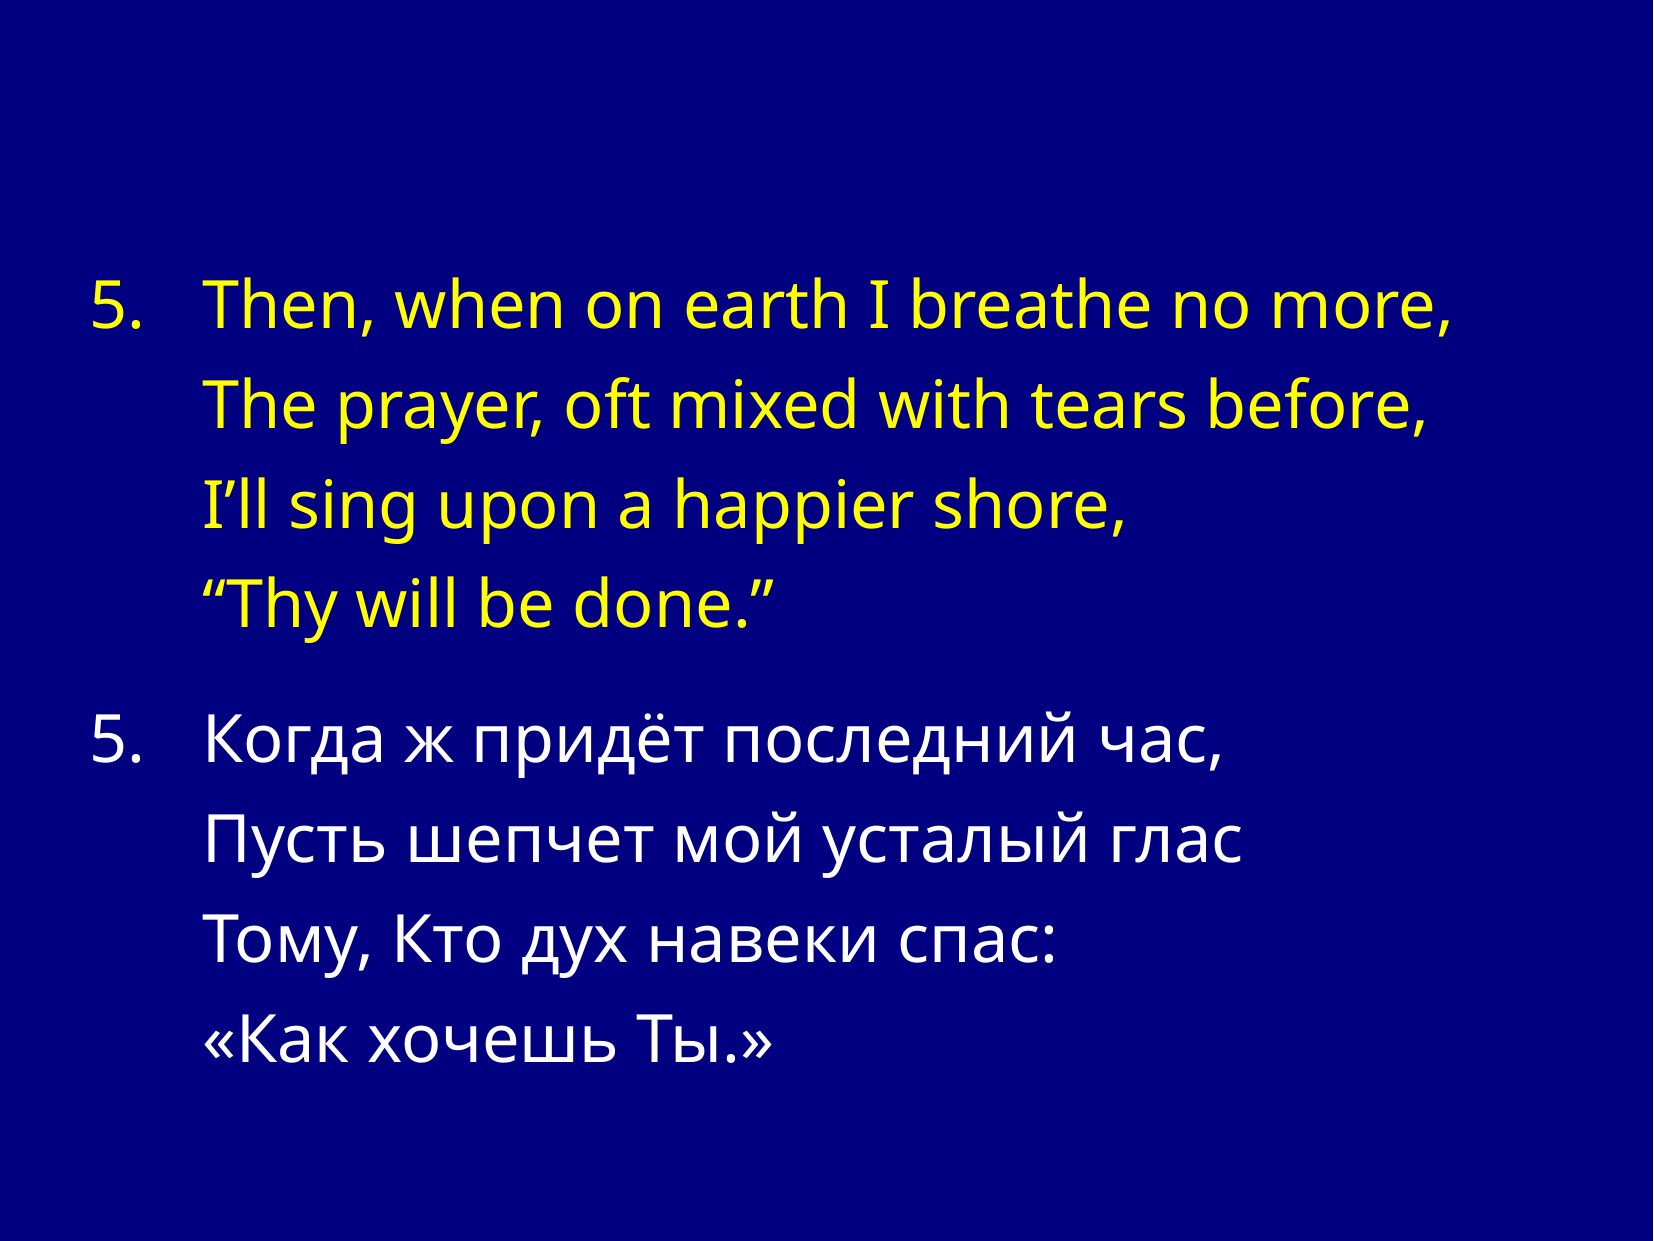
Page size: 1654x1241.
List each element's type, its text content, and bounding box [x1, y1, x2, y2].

text_box 5. Then, when on earth I breathe no more, The prayer, oft mixed with tears before, I’ll sing upon a happier shore, “Thy will be done.” [75, 150, 1653, 638]
text_box 5. Когда ж придёт последний час, Пусть шепчет мой усталый глас Тому, Кто дух навеки спас: «Как хочешь Ты.» [75, 675, 1576, 1163]
